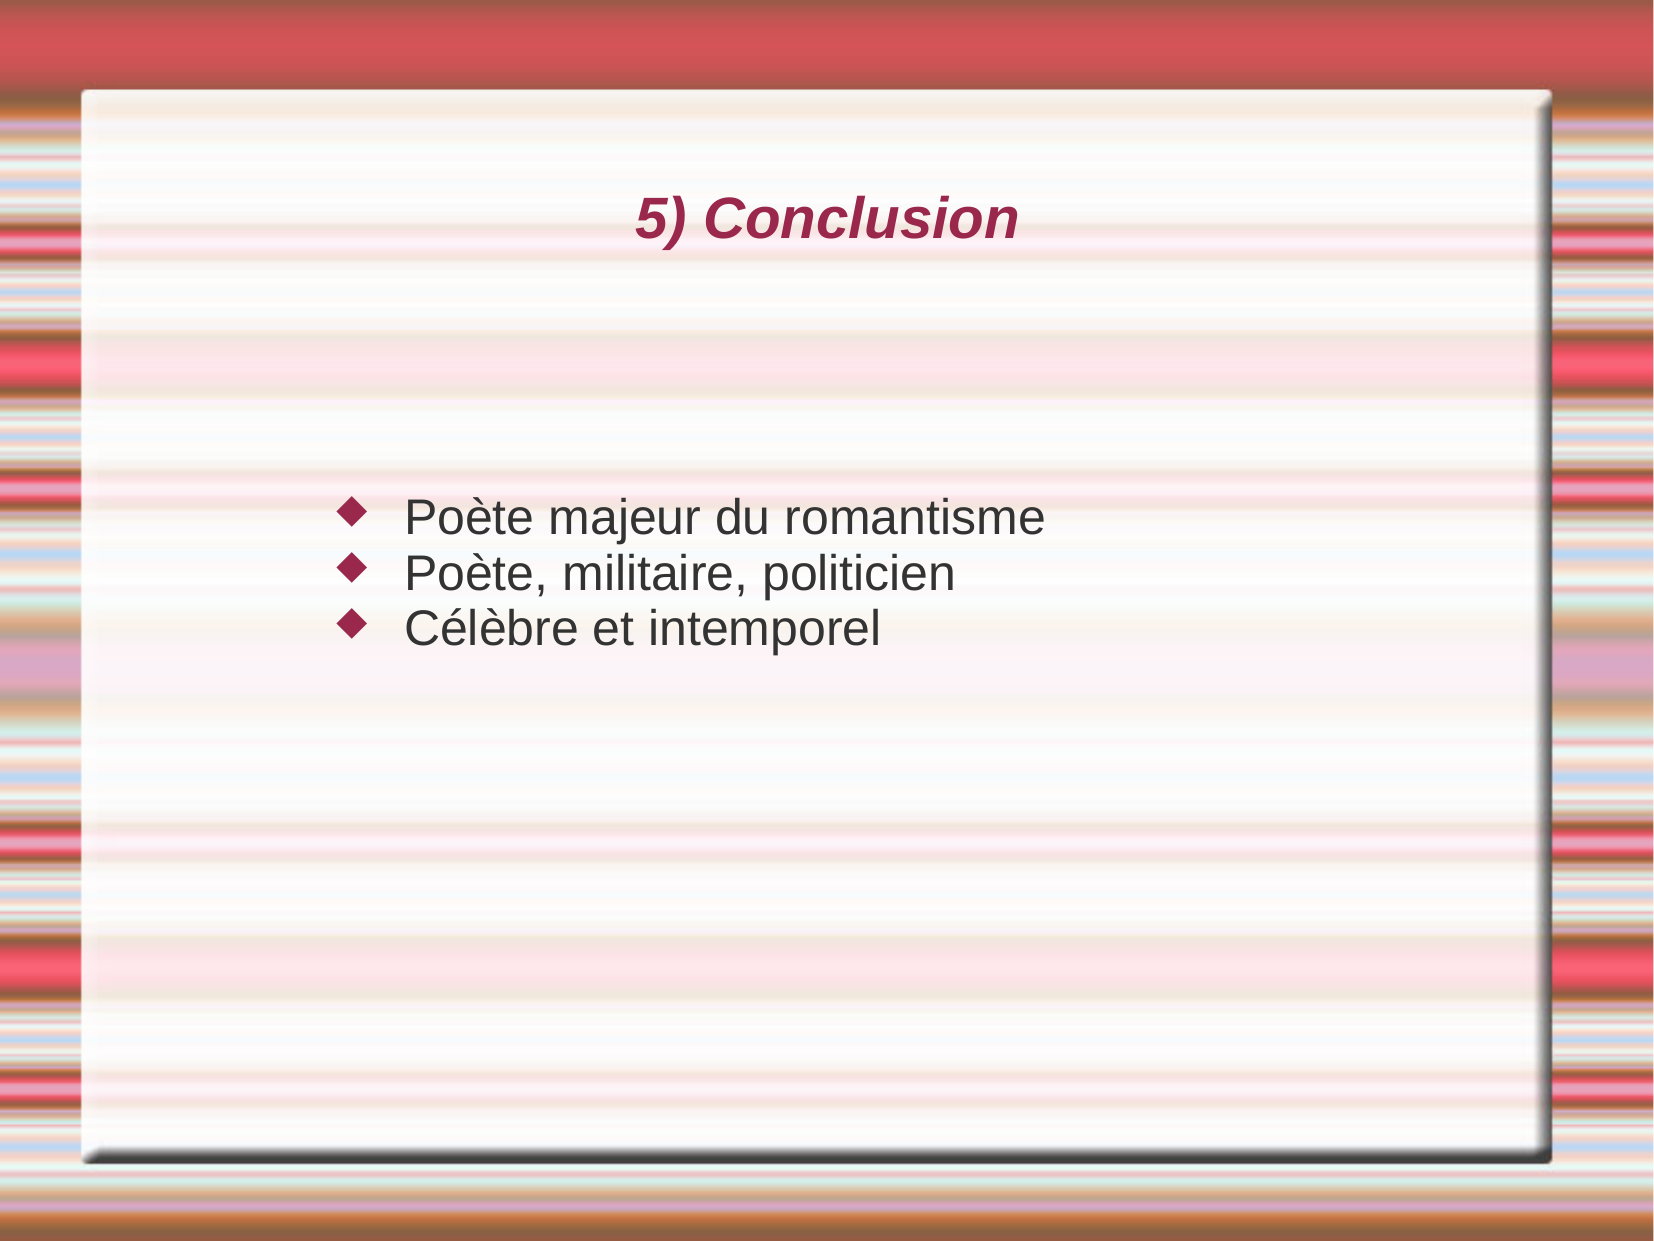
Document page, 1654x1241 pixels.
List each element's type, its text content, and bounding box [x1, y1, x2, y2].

title 5) Conclusion [121, 114, 1534, 322]
picture [0, 0, 1654, 1241]
list Poète majeur du romantisme Poète, militaire, politicien Célèbre et intemporel [321, 488, 1333, 768]
